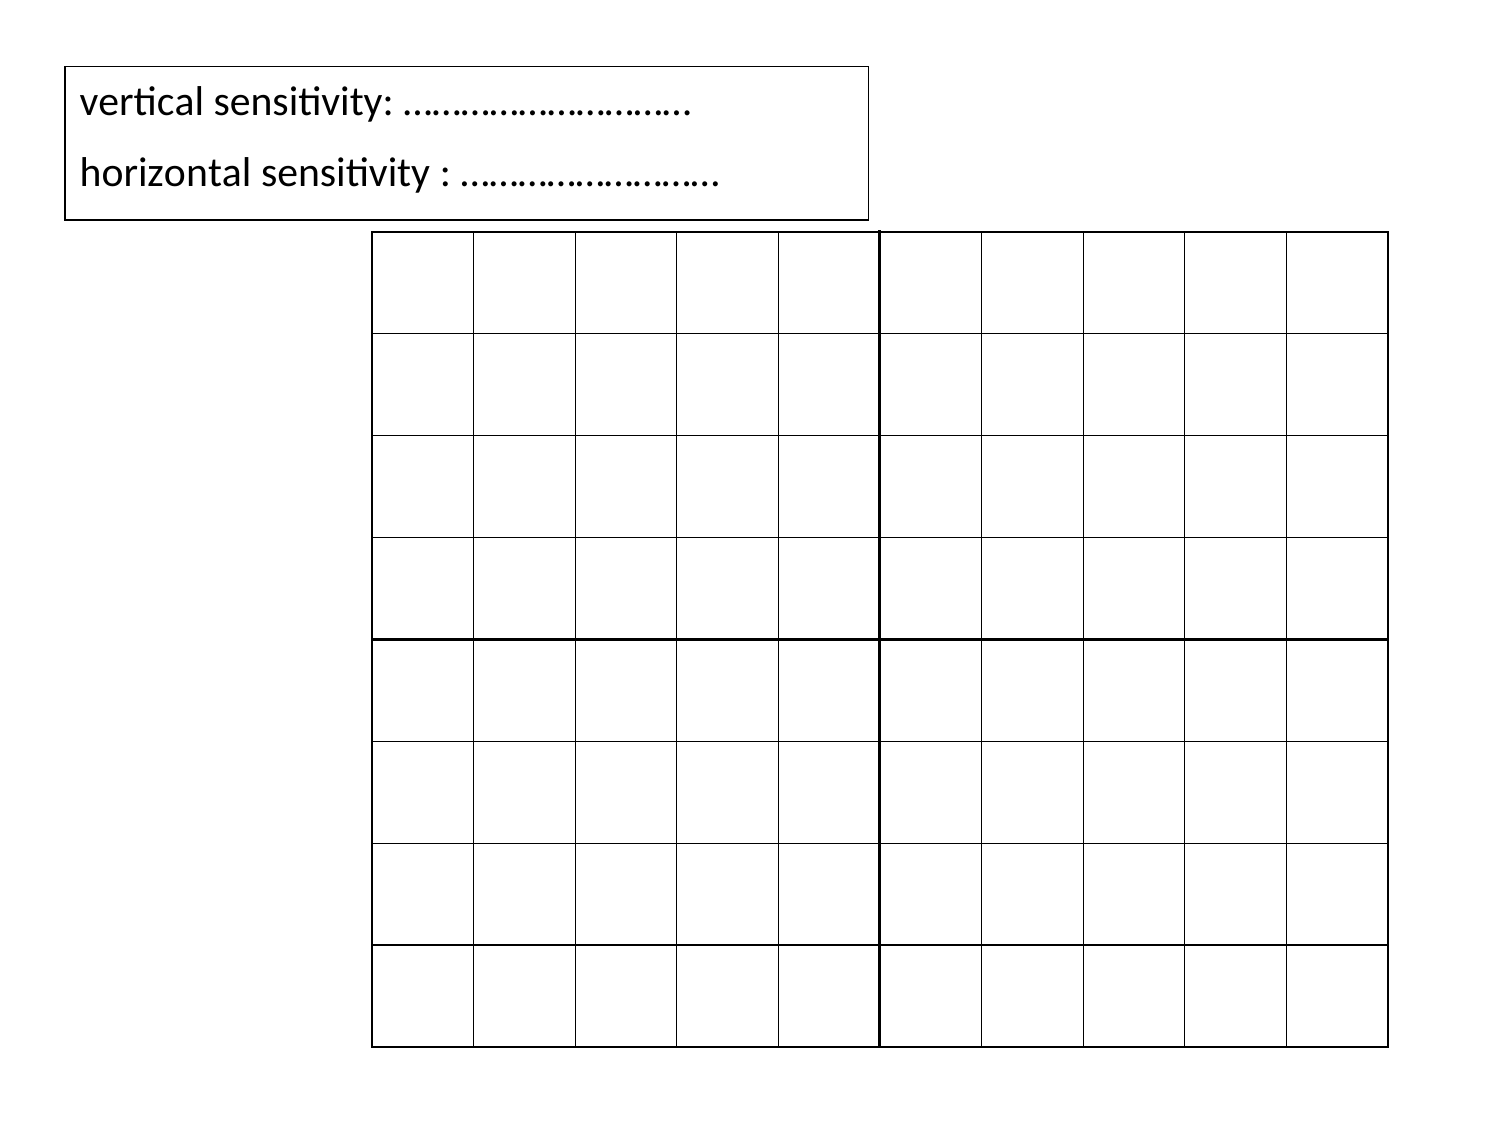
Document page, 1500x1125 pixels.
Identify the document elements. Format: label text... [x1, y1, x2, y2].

text_box vertical sensitivity: ………………………… horizontal sensitivity : ……………………… [64, 66, 869, 221]
